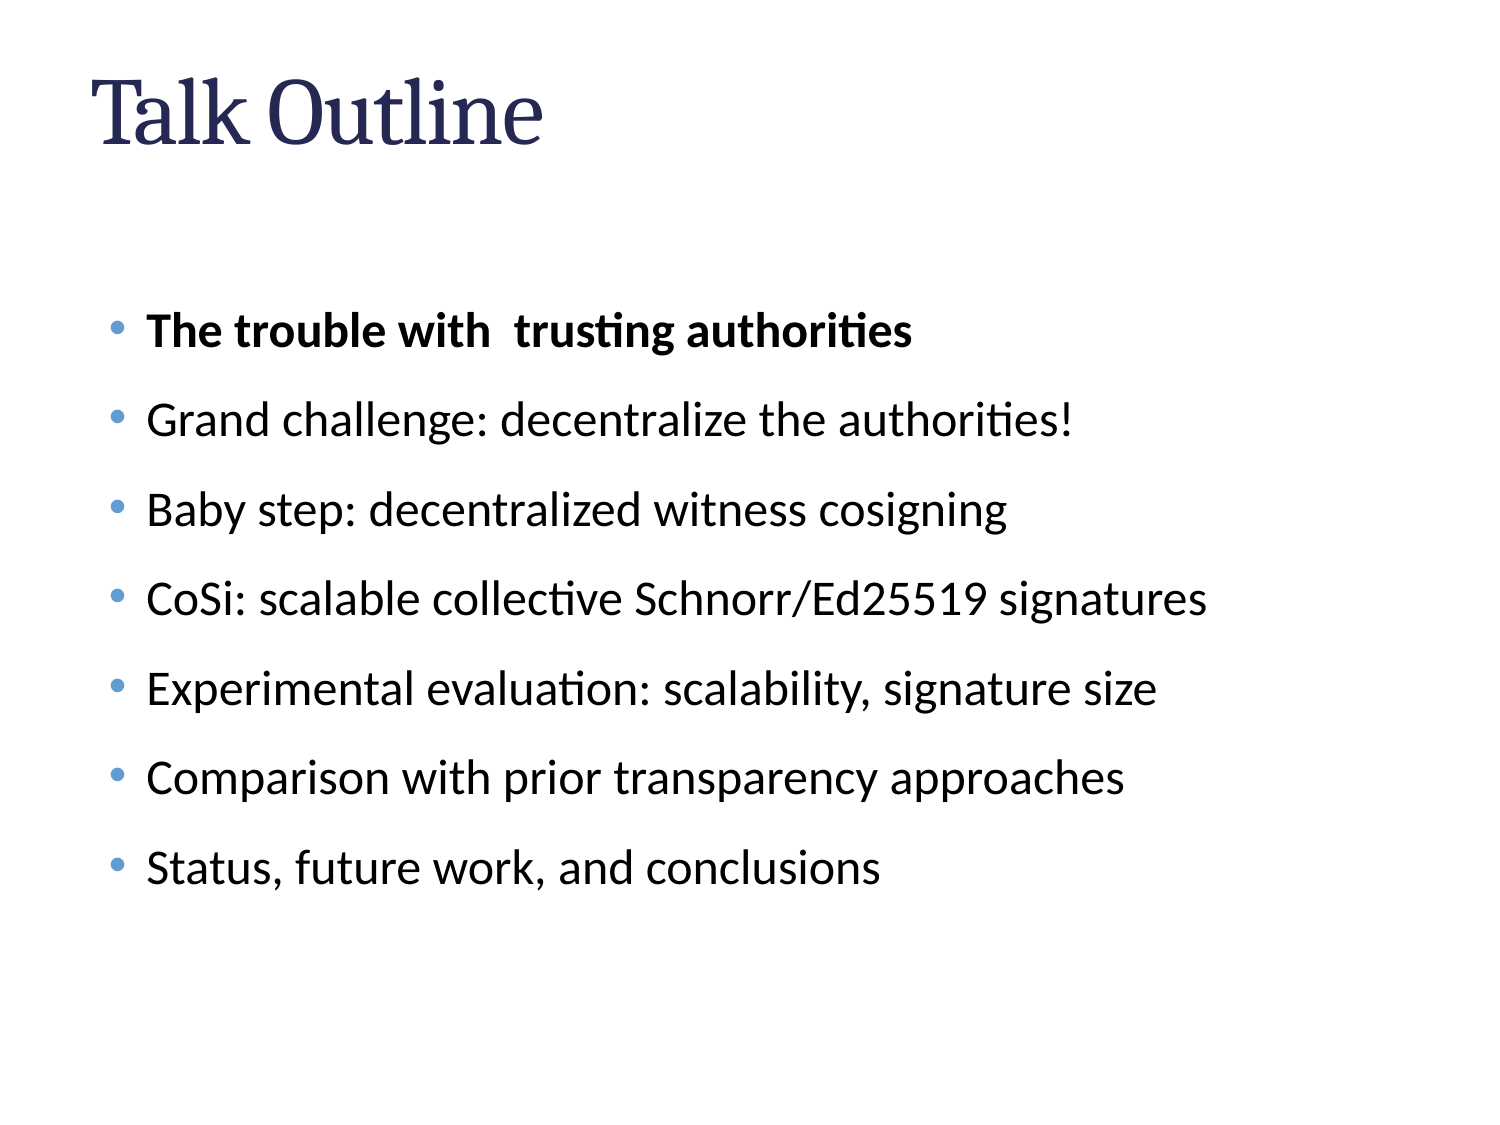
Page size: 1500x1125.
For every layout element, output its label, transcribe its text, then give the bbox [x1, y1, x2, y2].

title Talk Outline [75, 12, 1325, 200]
list The trouble with trusting authorities Grand challenge: decentralize the authorities! Baby step: decentralized witness cosigning CoSi: scalable collective Schnorr/Ed25519 signatures Experimental evaluation: scalability, signature size Comparison with prior transparency approaches Status, future work, and conclusions [75, 200, 1325, 1063]
